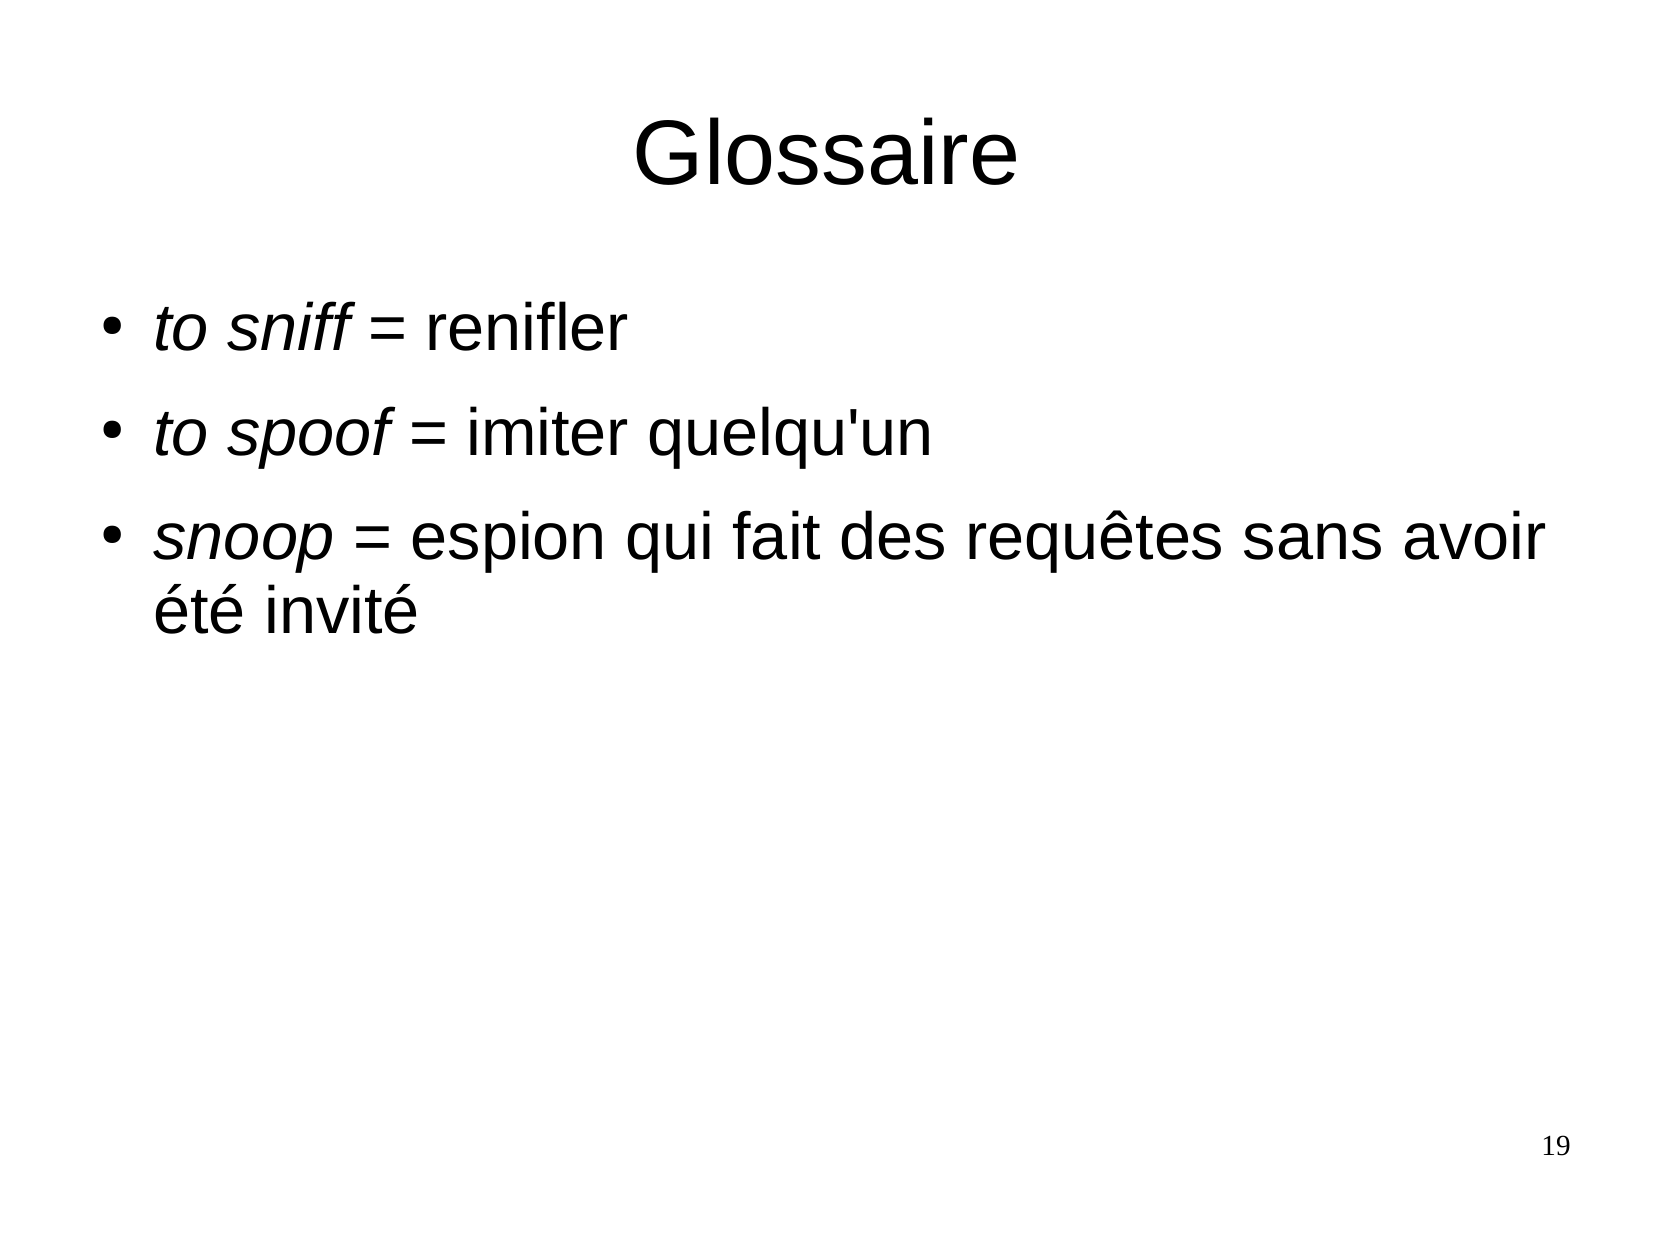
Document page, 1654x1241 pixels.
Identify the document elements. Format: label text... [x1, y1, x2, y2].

title Glossaire [82, 56, 1571, 250]
list to sniff = renifler to spoof = imiter quelqu'un snoop = espion qui fait des requêtes sans avoir été invité [82, 290, 1571, 1094]
